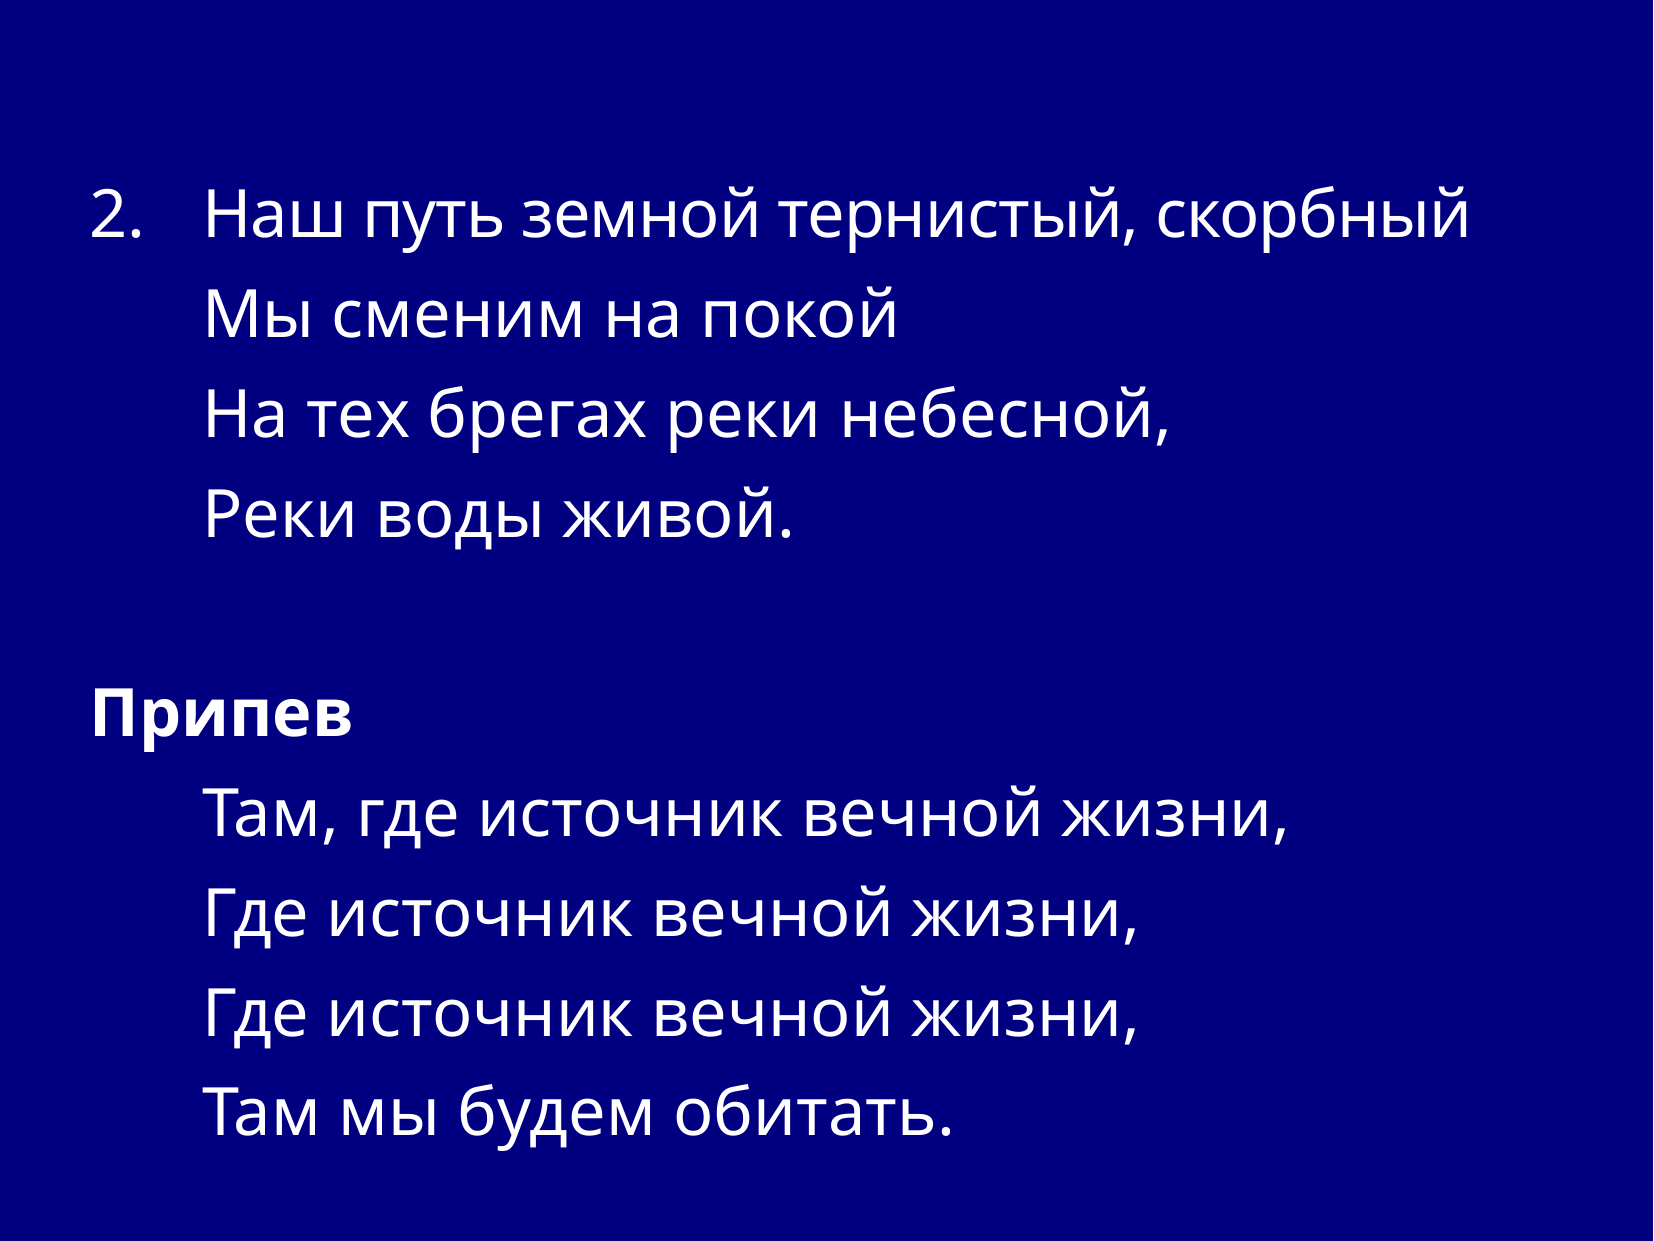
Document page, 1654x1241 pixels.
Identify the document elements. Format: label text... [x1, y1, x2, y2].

text_box 2. Наш путь земной тернистый, скорбный Мы сменим на покой На тех брегах реки небесной, Реки воды живой. Припев Там, где источник вечной жизни, Где источник вечной жизни, Где источник вечной жизни, Там мы будем обитать. [75, 150, 1653, 1163]
